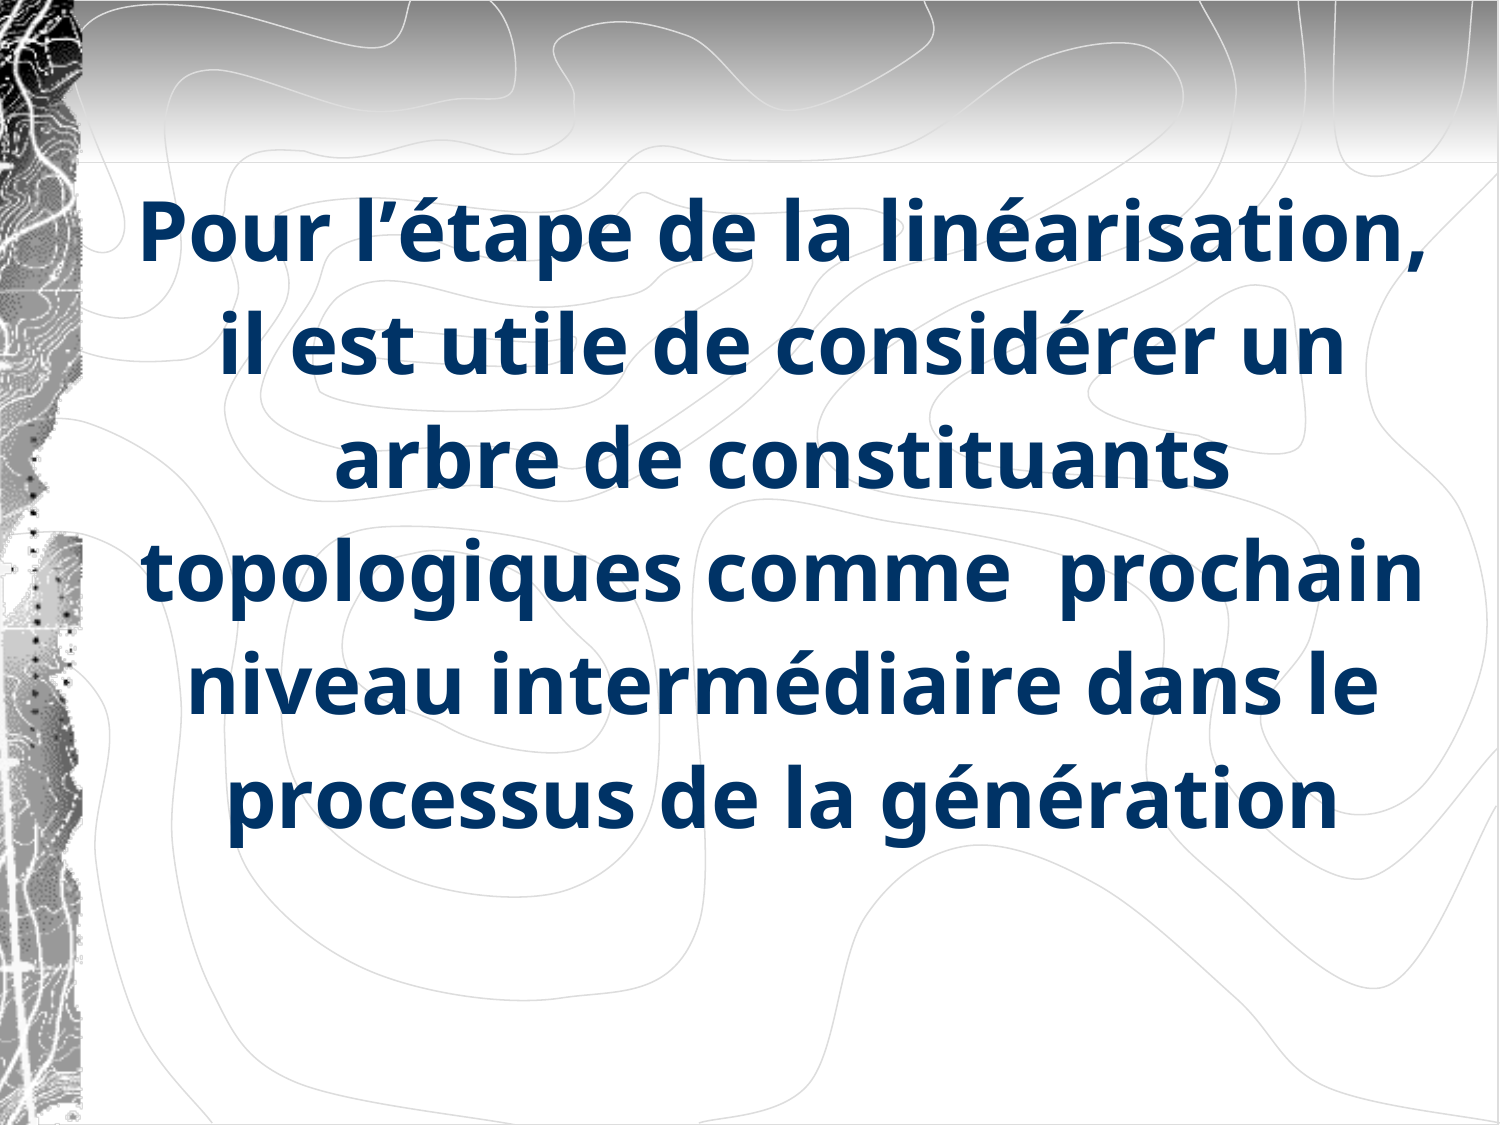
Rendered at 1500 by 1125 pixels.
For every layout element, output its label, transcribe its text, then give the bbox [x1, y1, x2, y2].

title Pour l’étape de la linéarisation, il est utile de considérer un arbre de constituants topologiques comme prochain niveau intermédiaire dans le processus de la génération [85, 254, 1482, 771]
